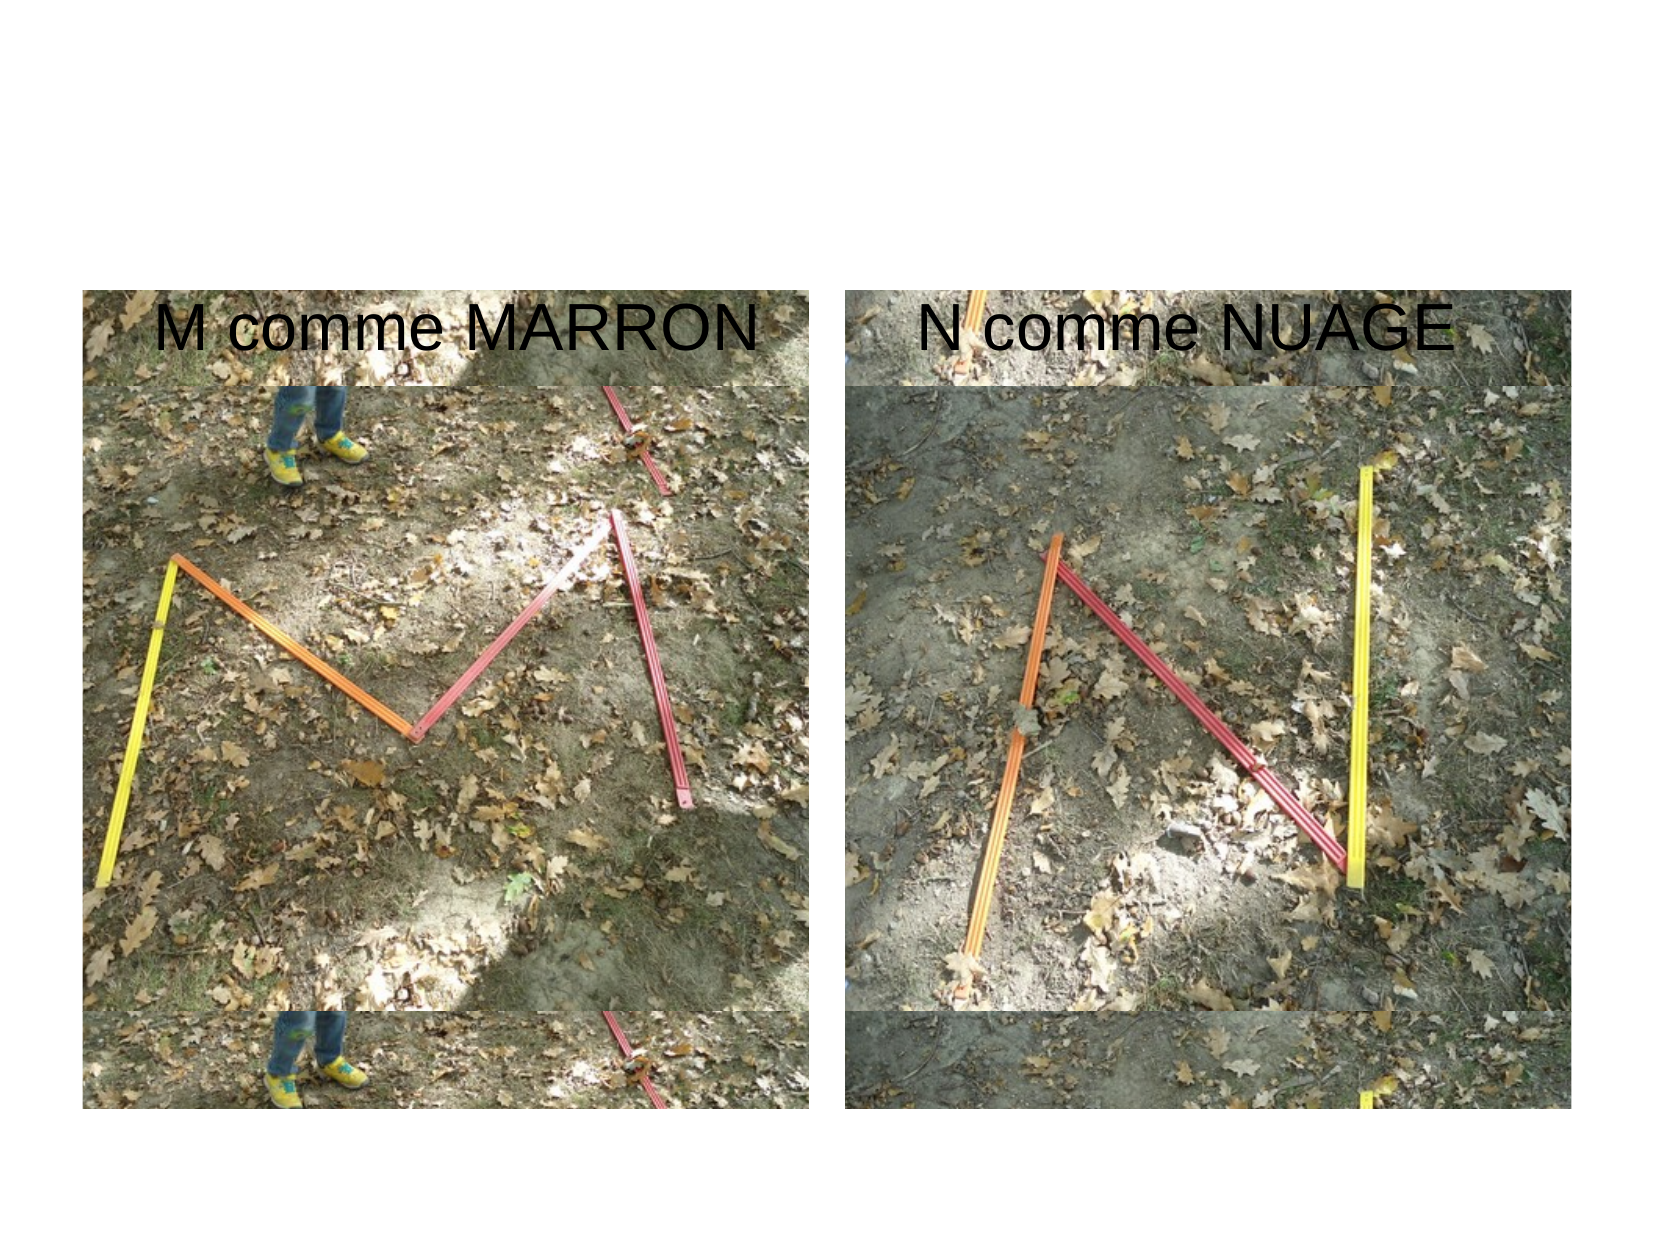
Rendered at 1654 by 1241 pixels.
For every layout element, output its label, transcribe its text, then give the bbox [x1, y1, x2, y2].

list N comme NUAGE [845, 290, 1572, 1109]
list M comme MARRON [82, 290, 809, 1109]
